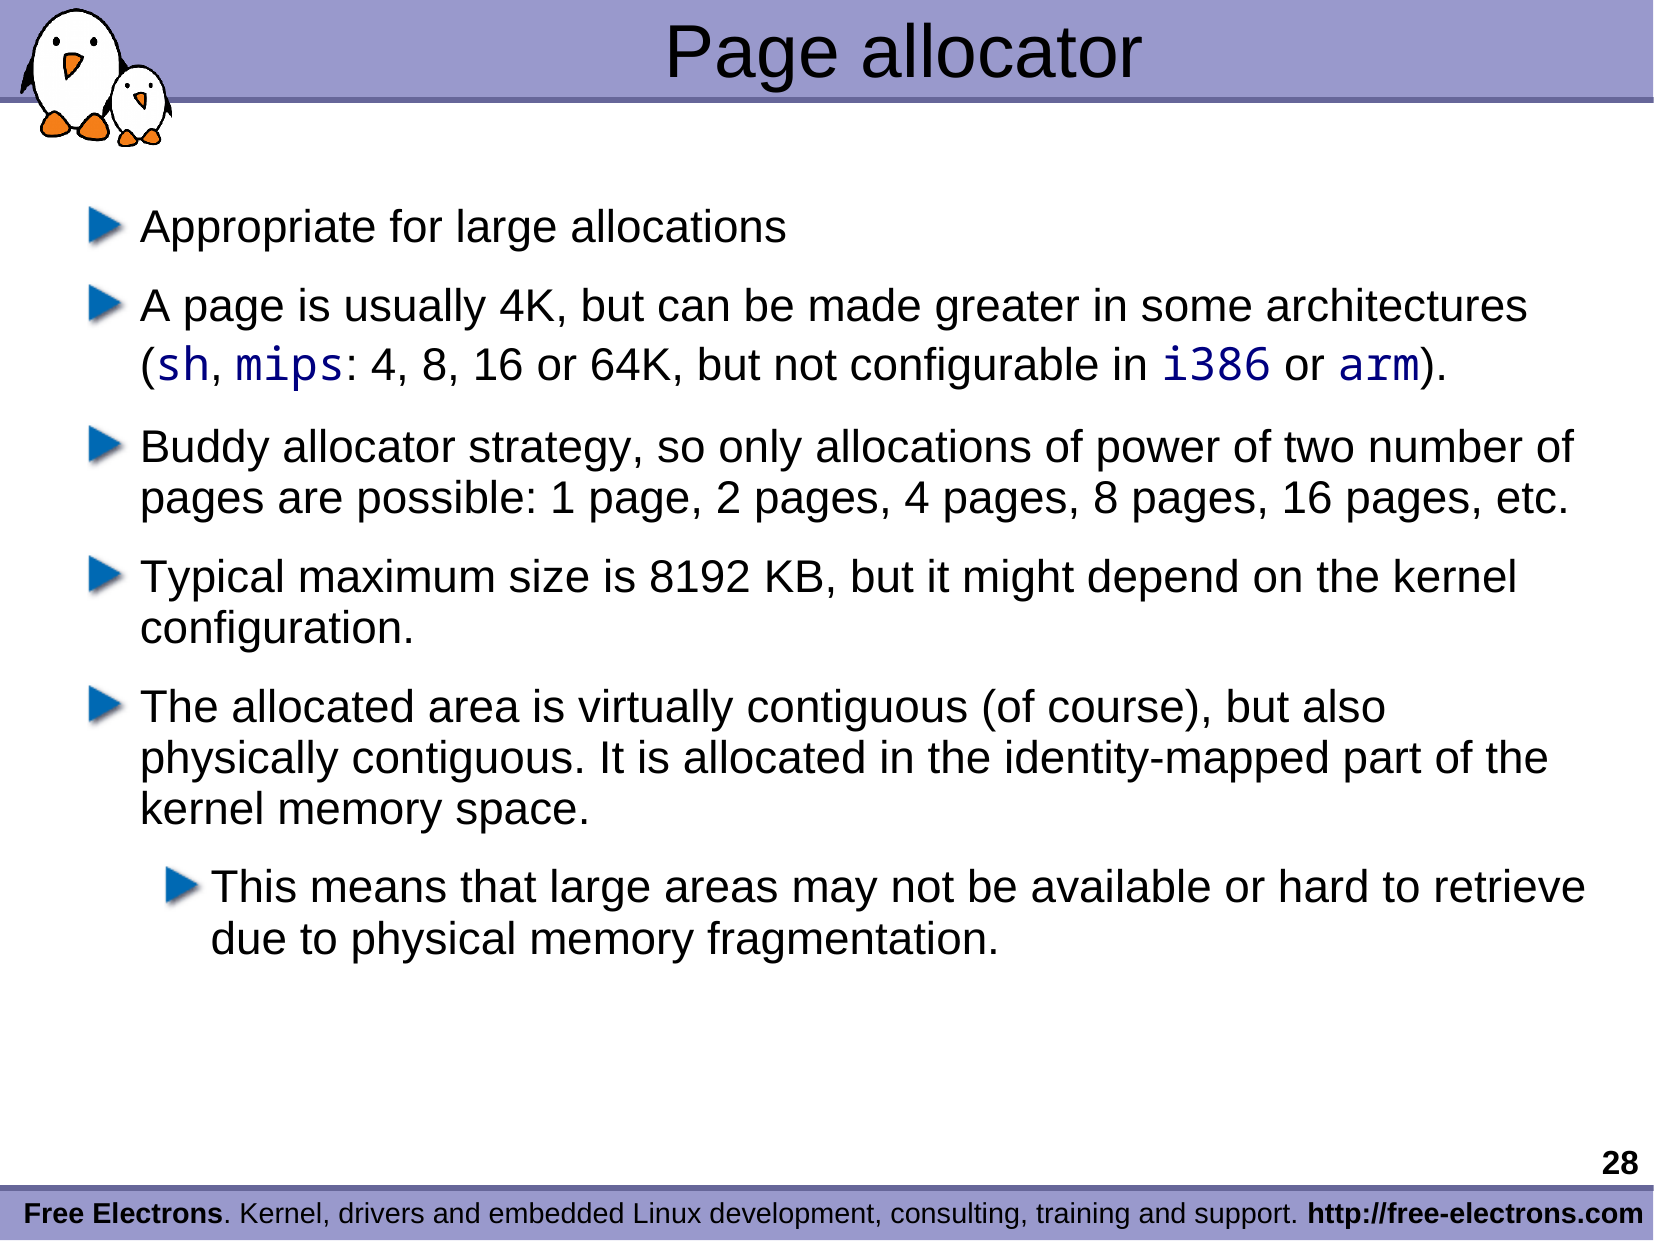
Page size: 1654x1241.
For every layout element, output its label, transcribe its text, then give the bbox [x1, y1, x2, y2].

list Appropriate for large allocations A page is usually 4K, but can be made greater in some architectures (sh, mips: 4, 8, 16 or 64K, but not configurable in i386 or arm). Buddy allocator strategy, so only allocations of power of two number of pages are possible: 1 page, 2 pages, 4 pages, 8 pages, 16 pages, etc. Typical maximum size is 8192 KB, but it might depend on the kernel configuration. The allocated area is virtually contiguous (of course), but also physically contiguous. It is allocated in the identity-mapped part of the kernel memory space. This means that large areas may not be available or hard to retrieve due to physical memory fragmentation. [68, 201, 1592, 1118]
picture [20, 8, 172, 147]
title Page allocator [178, 4, 1631, 98]
